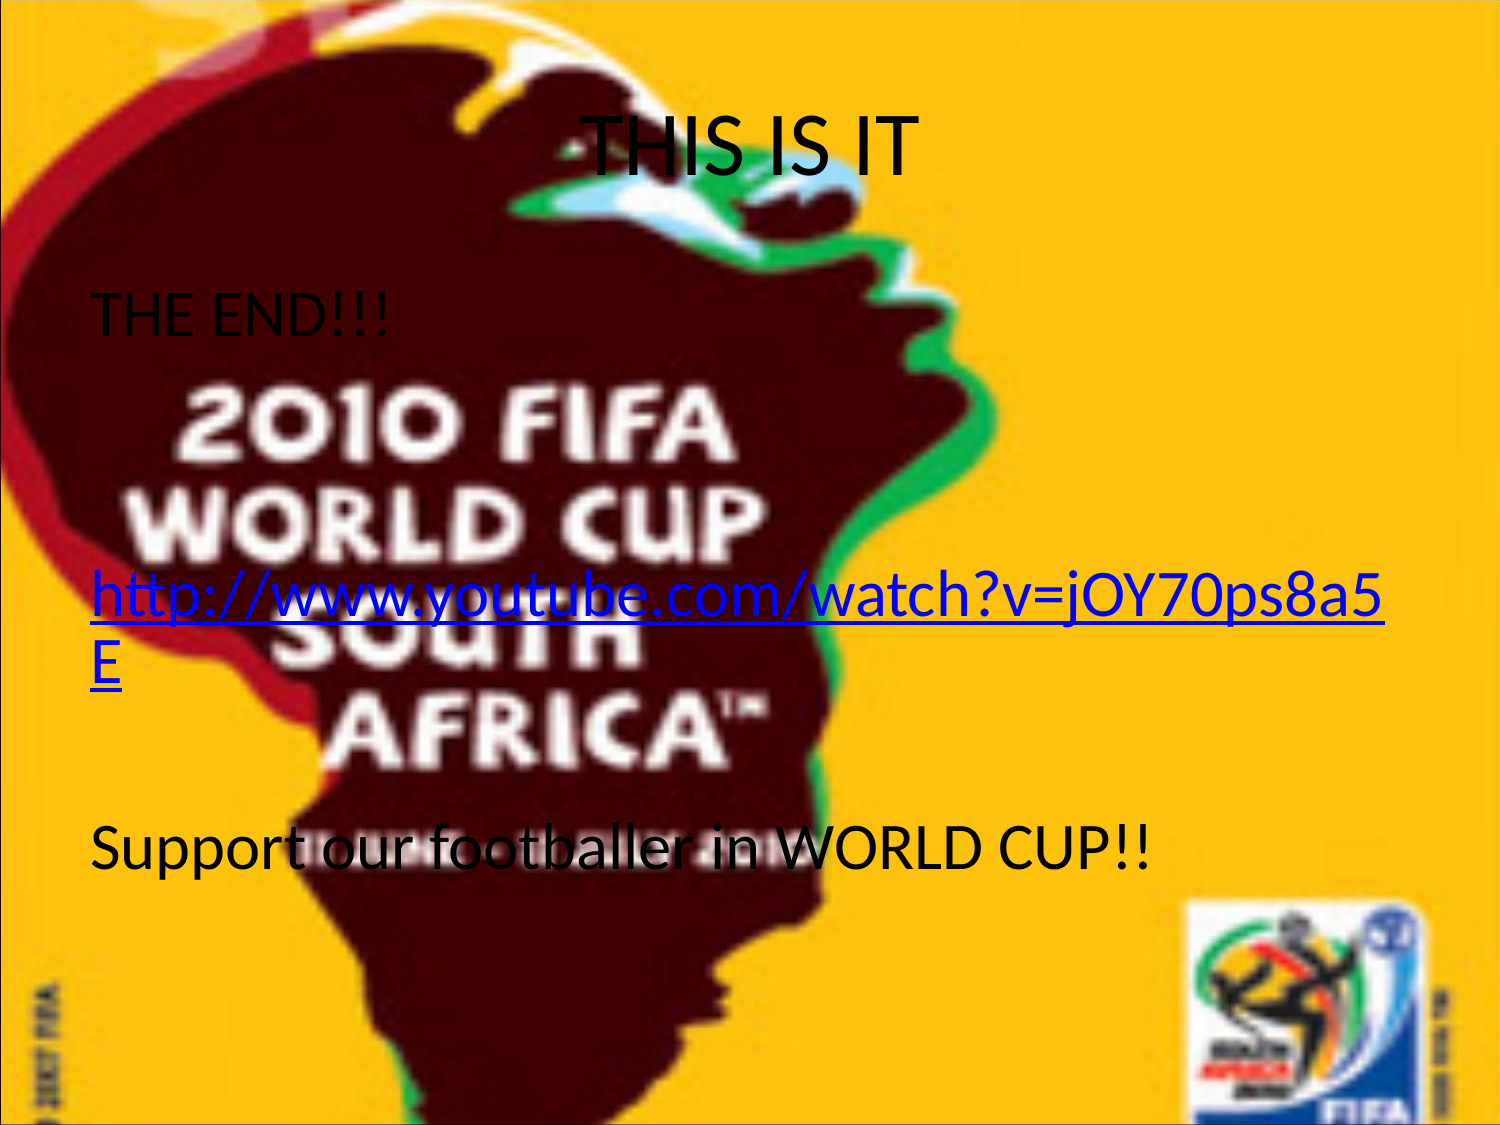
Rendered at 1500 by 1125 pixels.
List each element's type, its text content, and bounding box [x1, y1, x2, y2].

list THE END!!! http://www.youtube.com/watch?v=jOY70ps8a5E Support our footballer in WORLD CUP!! [75, 262, 1425, 1005]
picture [0, 0, 1500, 1125]
title THIS IS IT [75, 45, 1425, 233]
